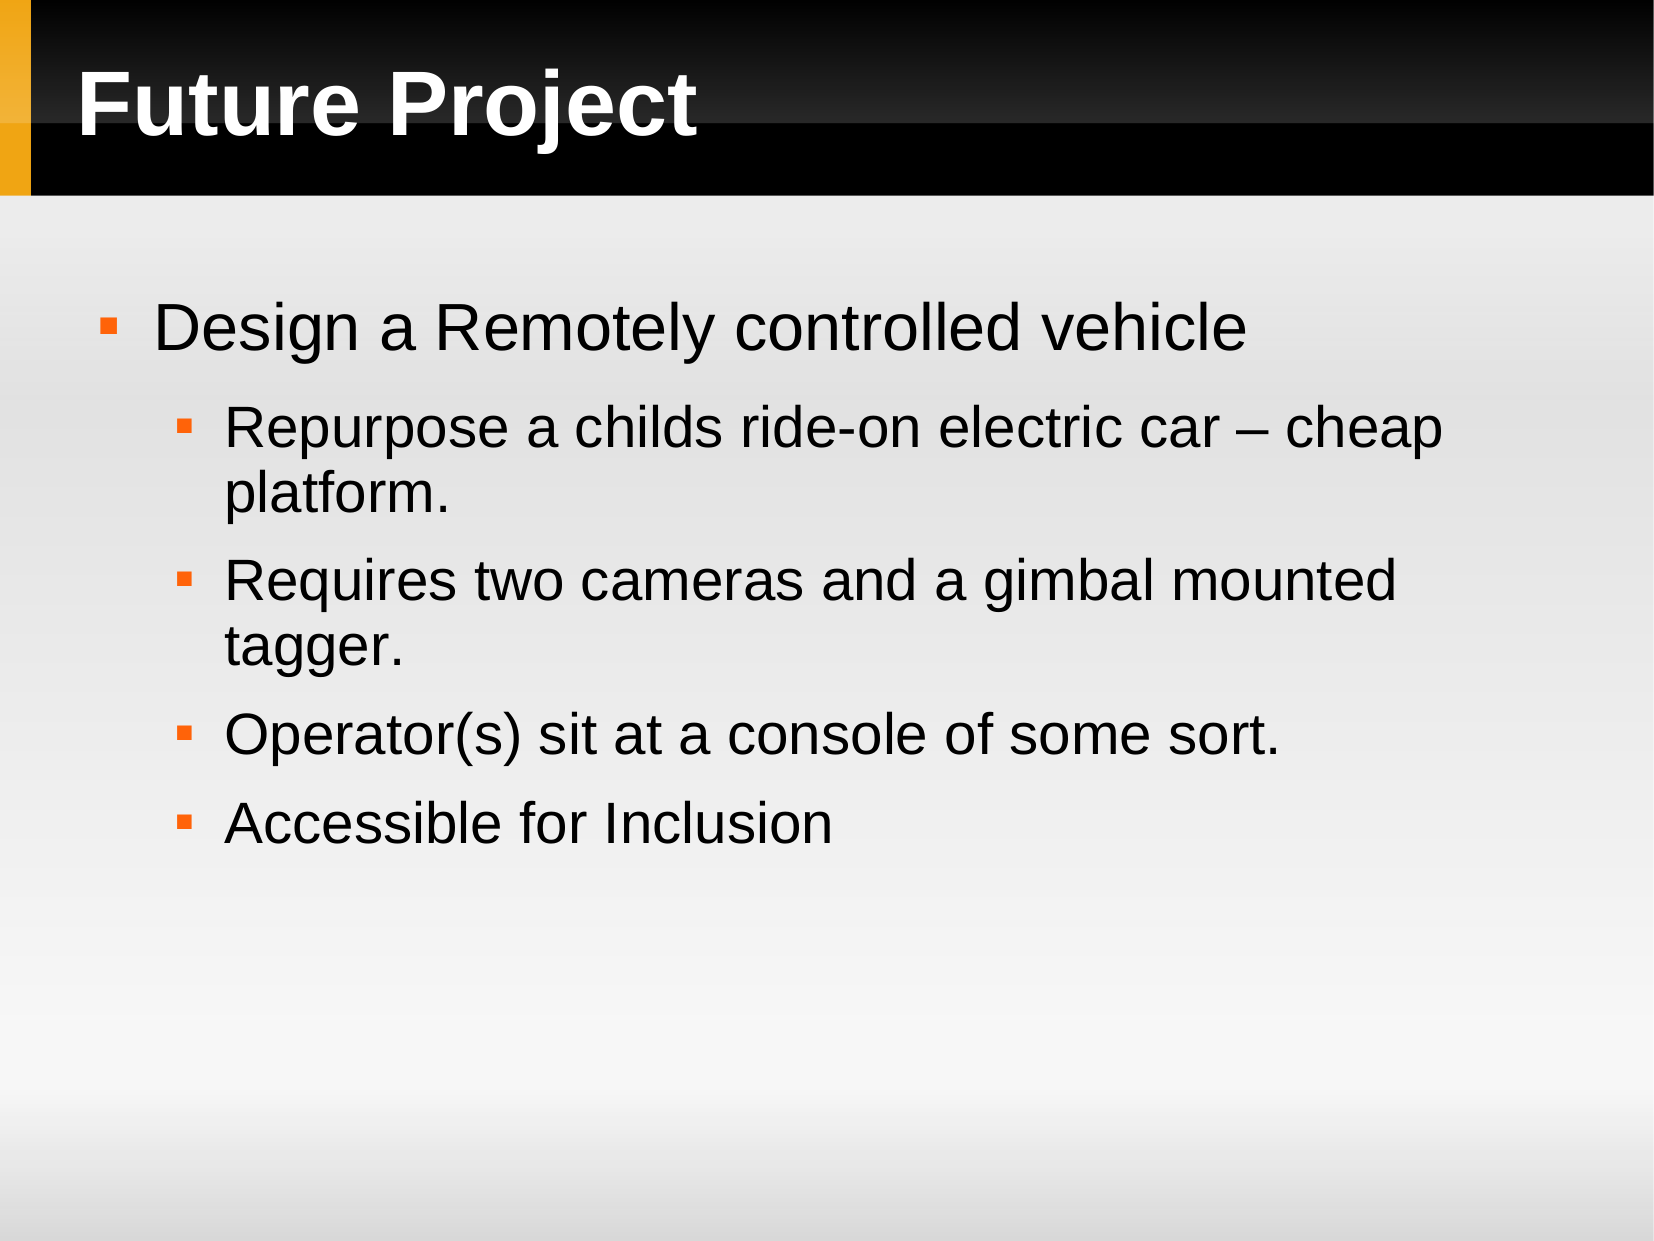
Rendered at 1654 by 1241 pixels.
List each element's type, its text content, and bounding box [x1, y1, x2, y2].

picture [0, 0, 1654, 1241]
list Design a Remotely controlled vehicle Repurpose a childs ride-on electric car – cheap platform. Requires two cameras and a gimbal mounted tagger. Operator(s) sit at a console of some sort. Accessible for Inclusion [82, 290, 1571, 1094]
title Future Project [76, 7, 1565, 200]
